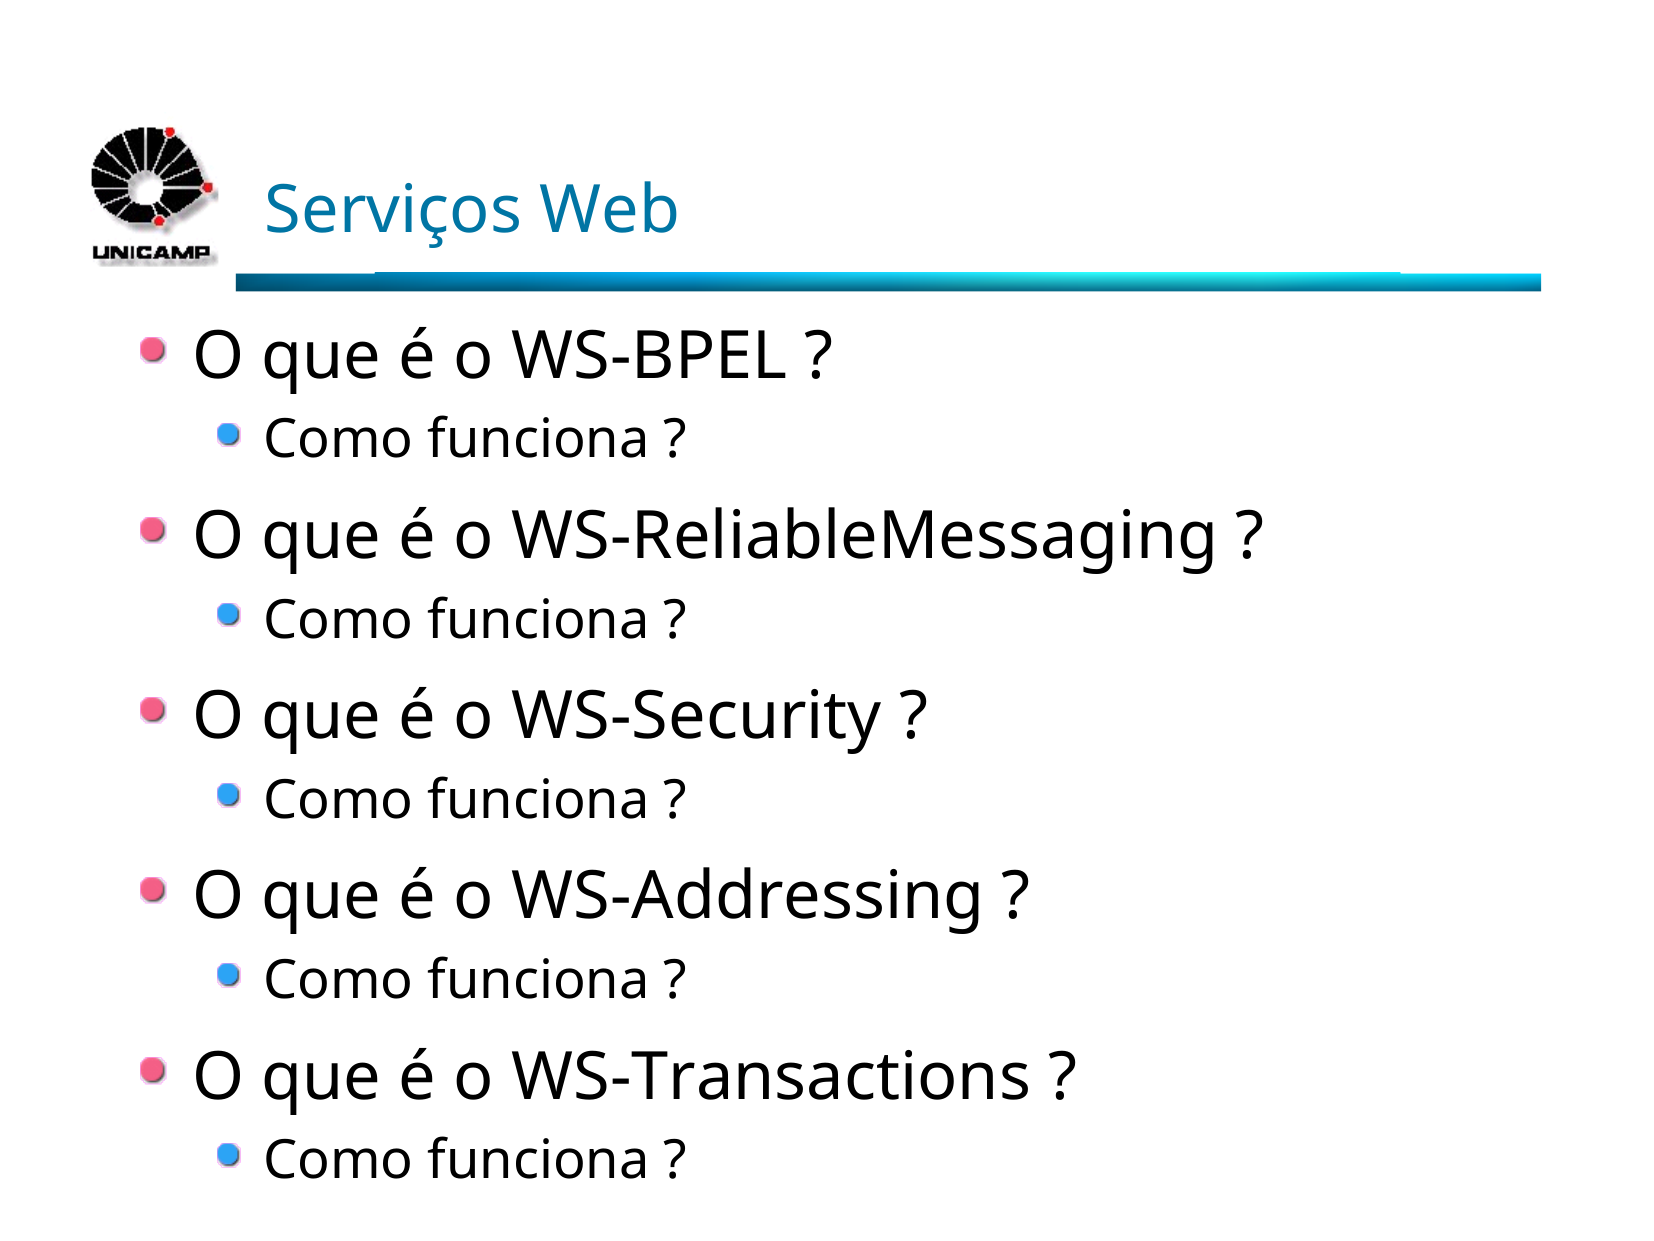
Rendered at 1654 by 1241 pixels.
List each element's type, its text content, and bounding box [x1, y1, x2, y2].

picture [125, 272, 1654, 295]
title Serviços Web [264, 57, 1534, 250]
list O que é o WS-BPEL ? Como funciona ? O que é o WS-ReliableMessaging ? Como funciona ? O que é o WS-Security ? Como funciona ? O que é o WS-Addressing ? Como funciona ? O que é o WS-Transactions ? Como funciona ? [121, 309, 1534, 1167]
